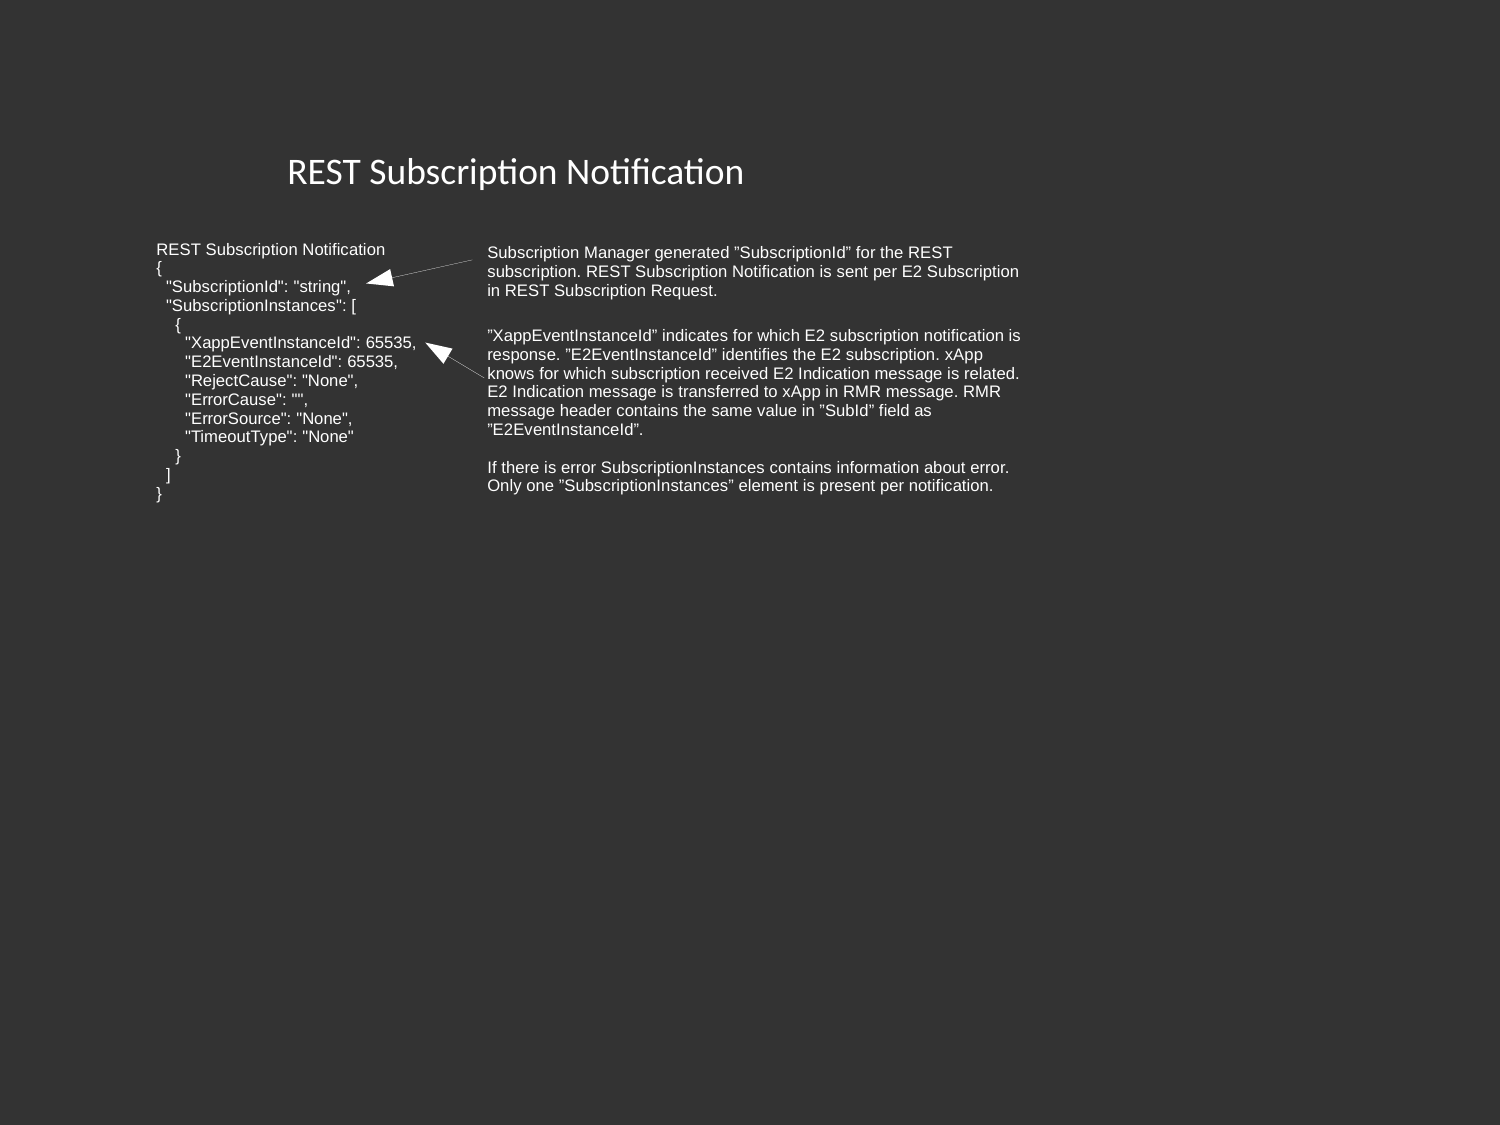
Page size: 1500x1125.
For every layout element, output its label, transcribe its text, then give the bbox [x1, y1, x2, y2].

text_box ”XappEventInstanceId” indicates for which E2 subscription notification is response. ”E2EventInstanceId” identifies the E2 subscription. xApp knows for which subscription received E2 Indication message is related. E2 Indication message is transferred to xApp in RMR message. RMR message header contains the same value in ”SubId” field as ”E2EventInstanceId”. If there is error SubscriptionInstances contains information about error. Only one ”SubscriptionInstances” element is present per notification. [472, 318, 1040, 503]
text_box Subscription Manager generated ”SubscriptionId” for the REST subscription. REST Subscription Notification is sent per E2 Subscription in REST Subscription Request. [472, 236, 1052, 458]
title REST Subscription Notification [287, 118, 863, 233]
text_box REST Subscription Notification { "SubscriptionId": "string", "SubscriptionInstances": [ { "XappEventInstanceId": 65535, "E2EventInstanceId": 65535, "RejectCause": "None", "ErrorCause": "", "ErrorSource": "None", "TimeoutType": "None" } ] } [141, 232, 520, 980]
